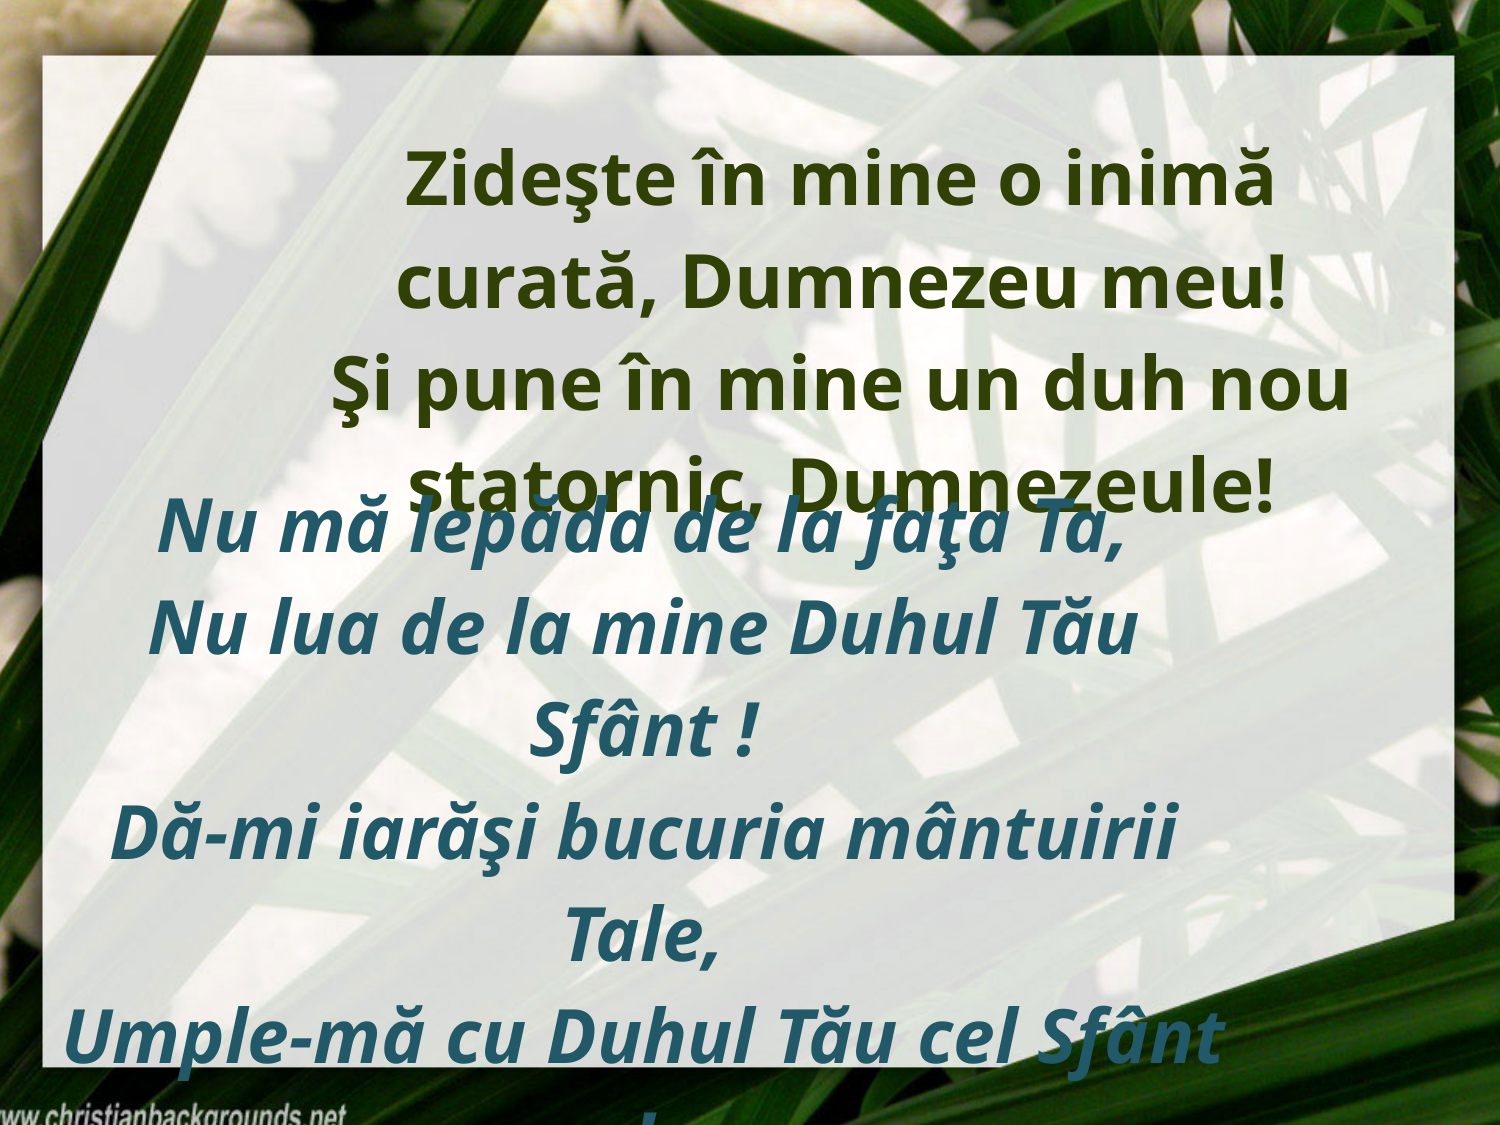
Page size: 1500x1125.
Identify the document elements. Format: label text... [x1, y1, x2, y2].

picture [0, 0, 1500, 1125]
text_box Nu mă lepăda de la faţa Ta, Nu lua de la mine Duhul Tău Sfânt ! Dă-mi iarăşi bucuria mântuirii Tale, Umple-mă cu Duhul Tău cel Sfânt ! [37, 464, 1251, 1125]
text_box Zideşte în mine o inimă curată, Dumnezeu meu! Şi pune în mine un duh nou statornic, Dumnezeule! [315, 117, 1369, 543]
